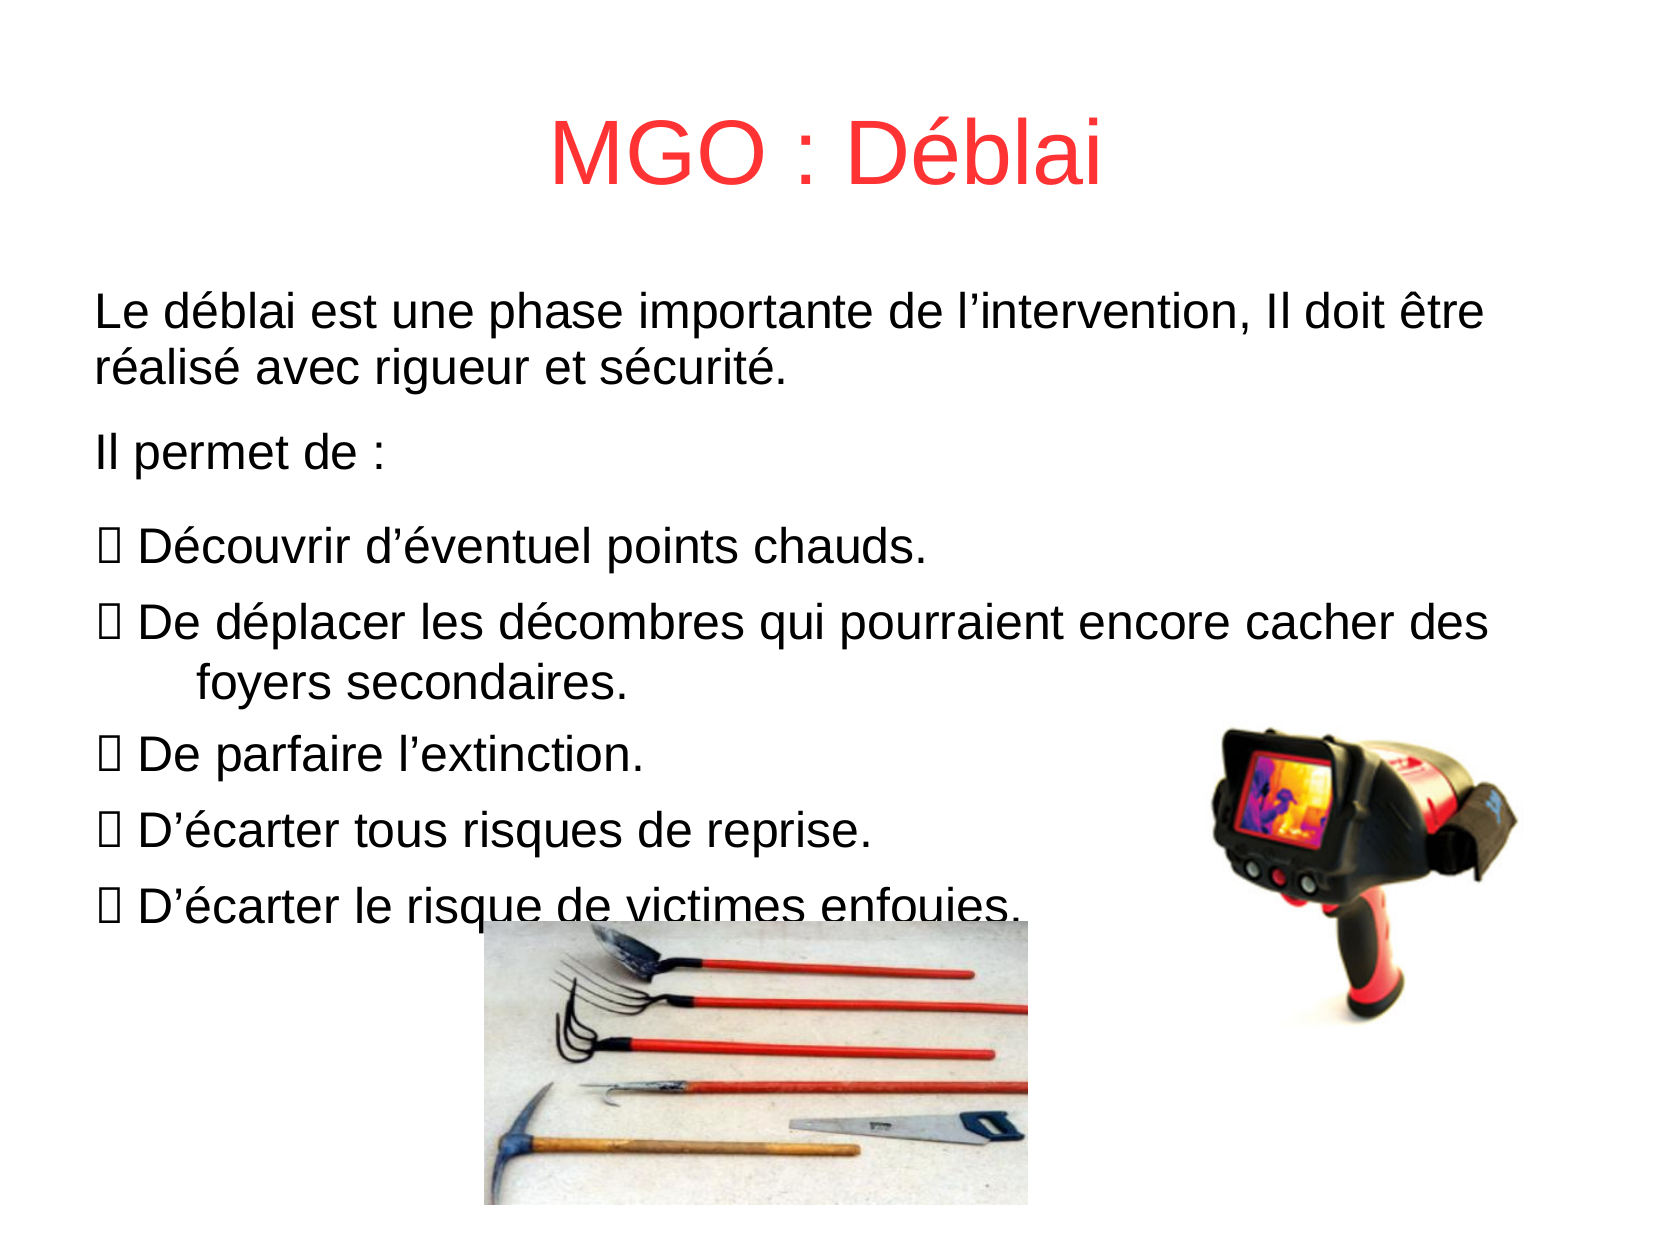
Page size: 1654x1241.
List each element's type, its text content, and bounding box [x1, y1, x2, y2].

list Le déblai est une phase importante de l’intervention, Il doit être réalisé avec rigueur et sécurité. Il permet de :  Découvrir d’éventuel points chauds.  De déplacer les décombres qui pourraient encore cacher des foyers secondaires.  De parfaire l’extinction.  D’écarter tous risques de reprise.  D’écarter le risque de victimes enfouies. [94, 283, 1583, 1003]
picture [484, 921, 1028, 1205]
title MGO : Déblai [82, 49, 1571, 257]
picture [1196, 704, 1524, 1028]
